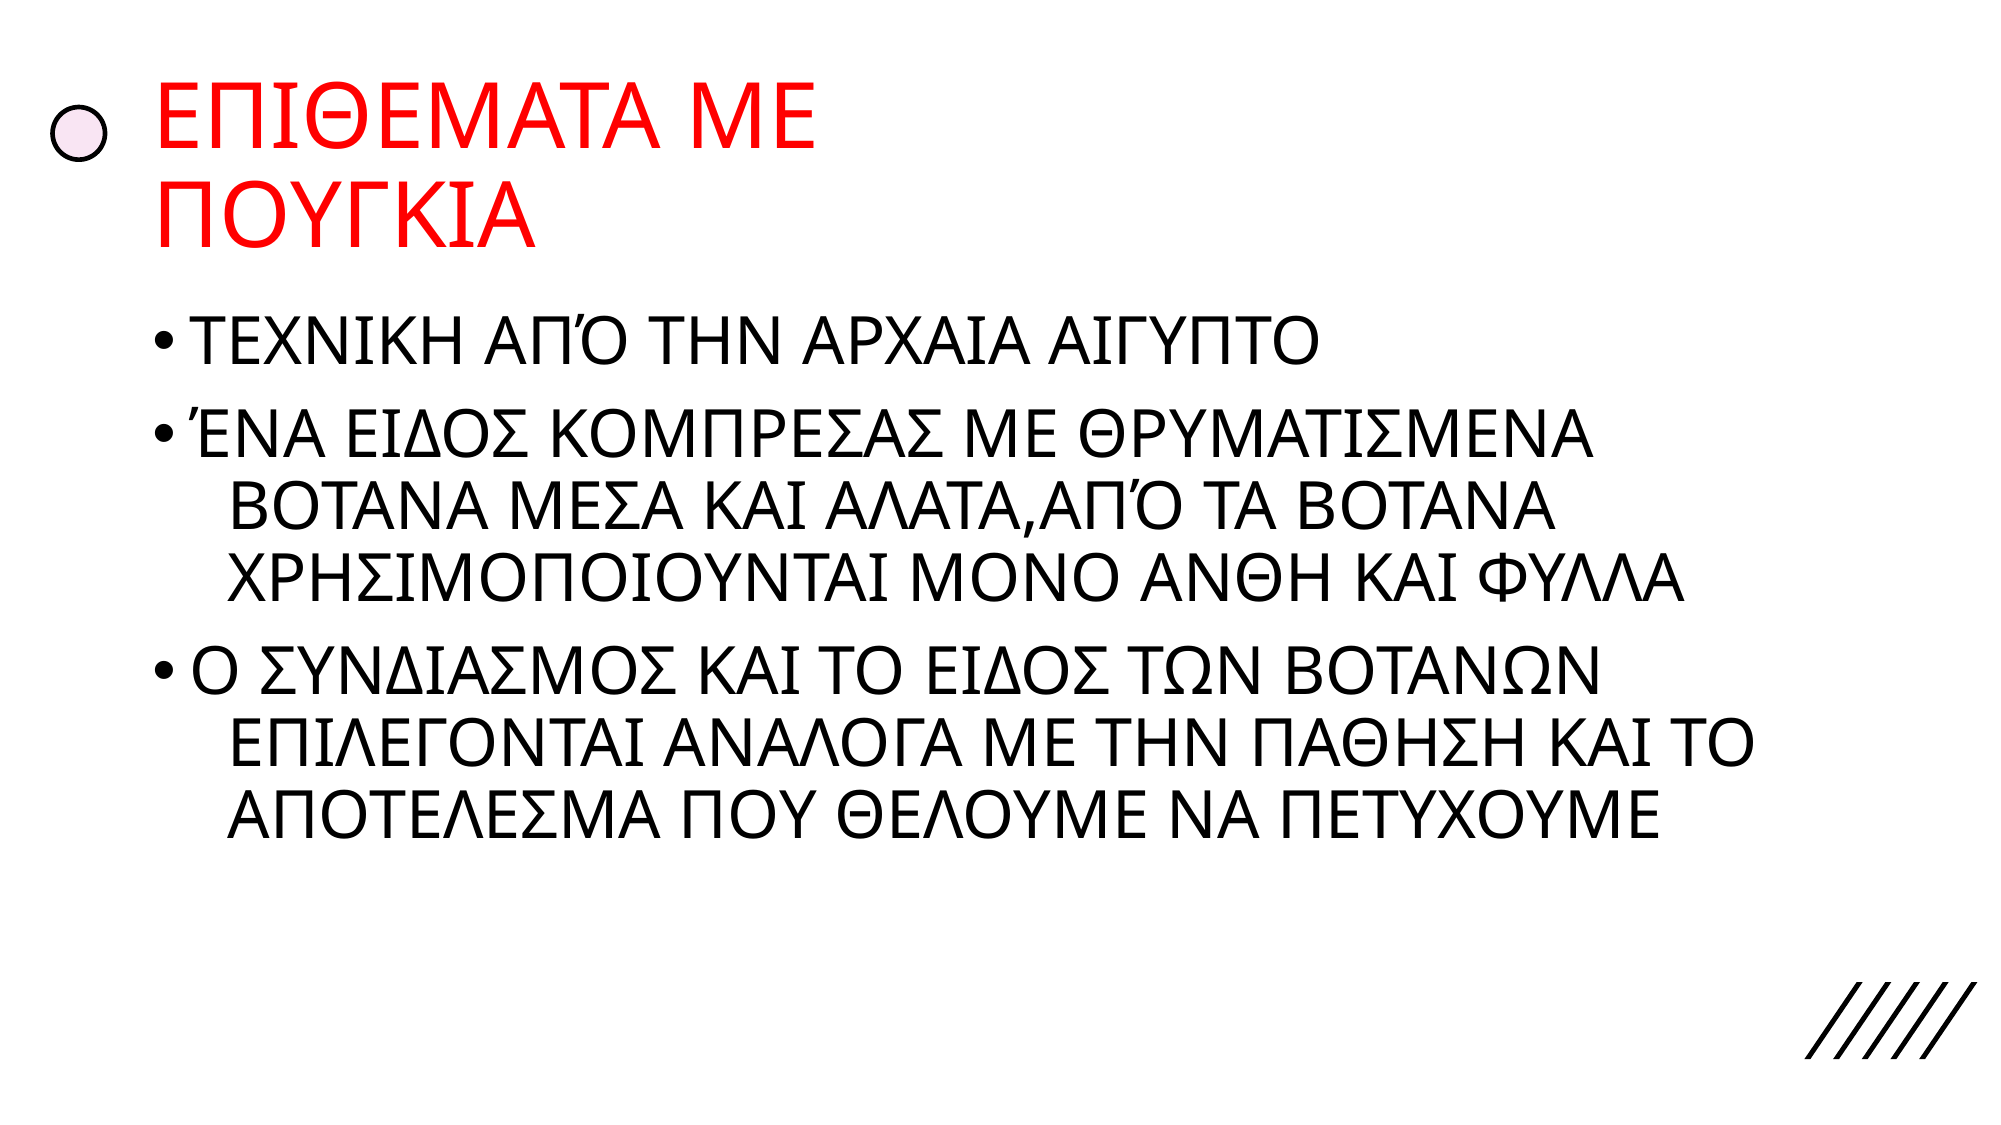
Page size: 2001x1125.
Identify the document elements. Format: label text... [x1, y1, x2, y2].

title ΕΠΙΘΕΜΑΤΑ ΜΕ ΠΟΥΓΚΙΑ [137, 59, 1133, 278]
list ΤΕΧΝΙΚΗ ΑΠΌ ΤΗΝ ΑΡΧΑΙΑ ΑΙΓΥΠΤΟ ΈΝΑ ΕΙΔΟΣ ΚΟΜΠΡΕΣΑΣ ΜΕ ΘΡΥΜΑΤΙΣΜΕΝΑ ΒΟΤΑΝΑ ΜΕΣΑ ΚΑΙ ΑΛΑΤΑ,ΑΠΌ ΤΑ ΒΟΤΑΝΑ ΧΡΗΣΙΜΟΠΟΙΟΥΝΤΑΙ ΜΟΝΟ ΑΝΘΗ ΚΑΙ ΦΥΛΛΑ Ο ΣΥΝΔΙΑΣΜΟΣ ΚΑΙ ΤΟ ΕΙΔΟΣ ΤΩΝ ΒΟΤΑΝΩΝ ΕΠΙΛΕΓΟΝΤΑΙ ΑΝΑΛΟΓΑ ΜΕ ΤΗΝ ΠΑΘΗΣΗ ΚΑΙ ΤΟ ΑΠΟΤΕΛΕΣΜΑ ΠΟΥ ΘΕΛΟΥΜΕ ΝΑ ΠΕΤΥΧΟΥΜΕ [137, 299, 1863, 1014]
